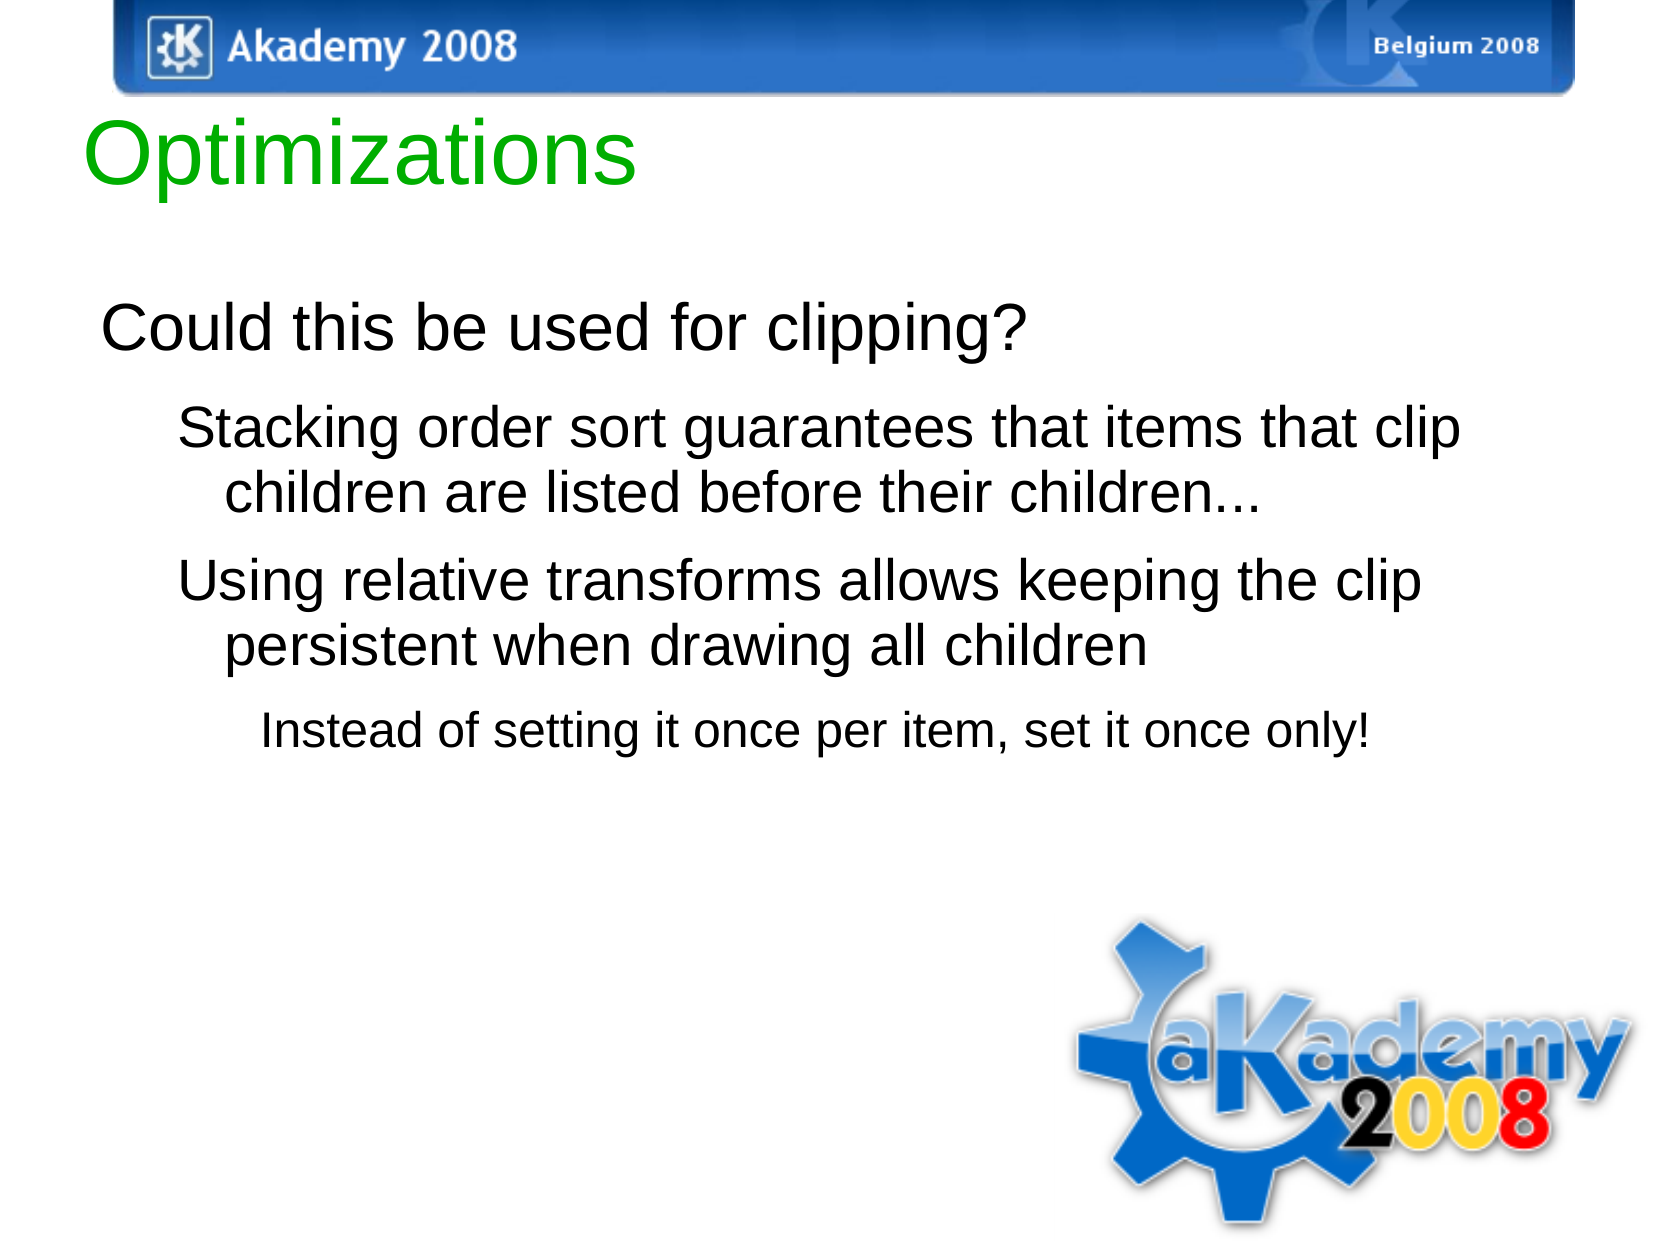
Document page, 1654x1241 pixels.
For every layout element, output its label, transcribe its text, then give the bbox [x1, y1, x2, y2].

picture [112, 0, 1575, 98]
list Could this be used for clipping? Stacking order sort guarantees that items that clip children are listed before their children... Using relative transforms allows keeping the clip persistent when drawing all children Instead of setting it once per item, set it once only! [82, 290, 1571, 1094]
picture [1053, 913, 1654, 1241]
title Optimizations [82, 49, 1571, 257]
